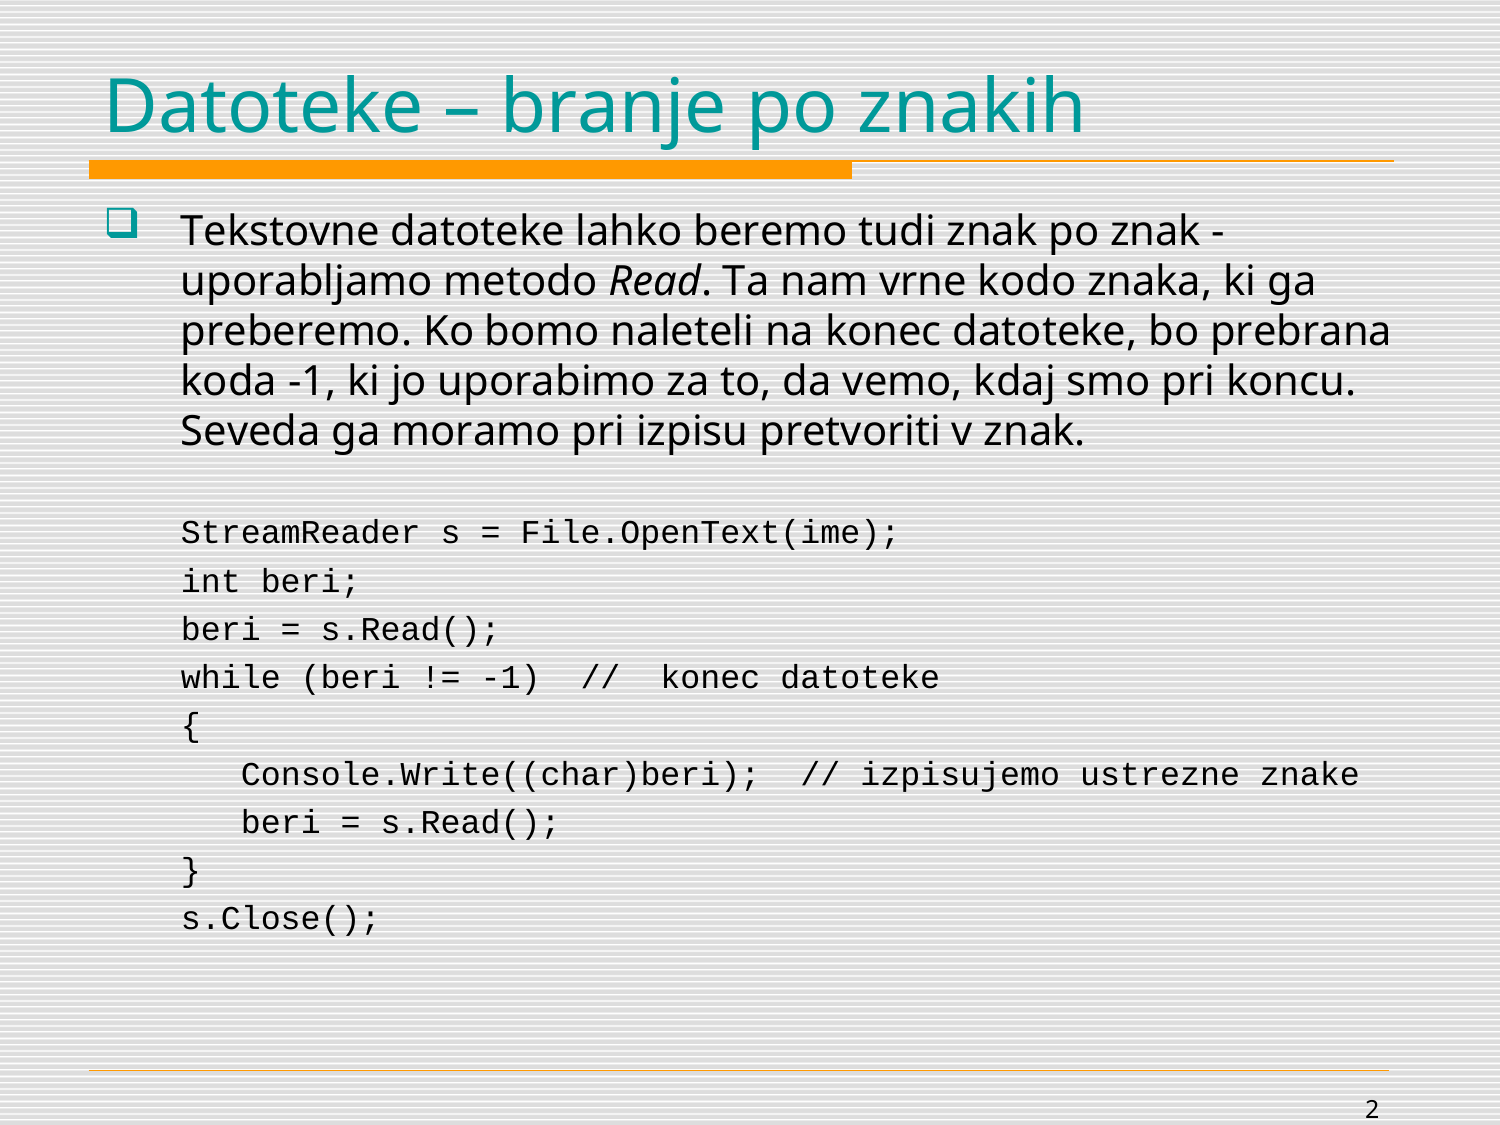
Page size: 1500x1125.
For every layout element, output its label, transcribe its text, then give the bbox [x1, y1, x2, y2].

title Datoteke – branje po znakih [88, 42, 1401, 155]
picture [0, 0, 1500, 1125]
text_box <number> [1068, 1085, 1394, 1125]
list Tekstovne datoteke lahko beremo tudi znak po znak - uporabljamo metodo Read. Ta nam vrne kodo znaka, ki ga preberemo. Ko bomo naleteli na konec datoteke, bo prebrana koda -1, ki jo uporabimo za to, da vemo, kdaj smo pri koncu. Seveda ga moramo pri izpisu pretvoriti v znak. StreamReader s = File.OpenText(ime); int beri; beri = s.Read(); while (beri != -1) // konec datoteke { Console.Write((char)beri); // izpisujemo ustrezne znake beri = s.Read(); } s.Close(); [88, 196, 1471, 1047]
